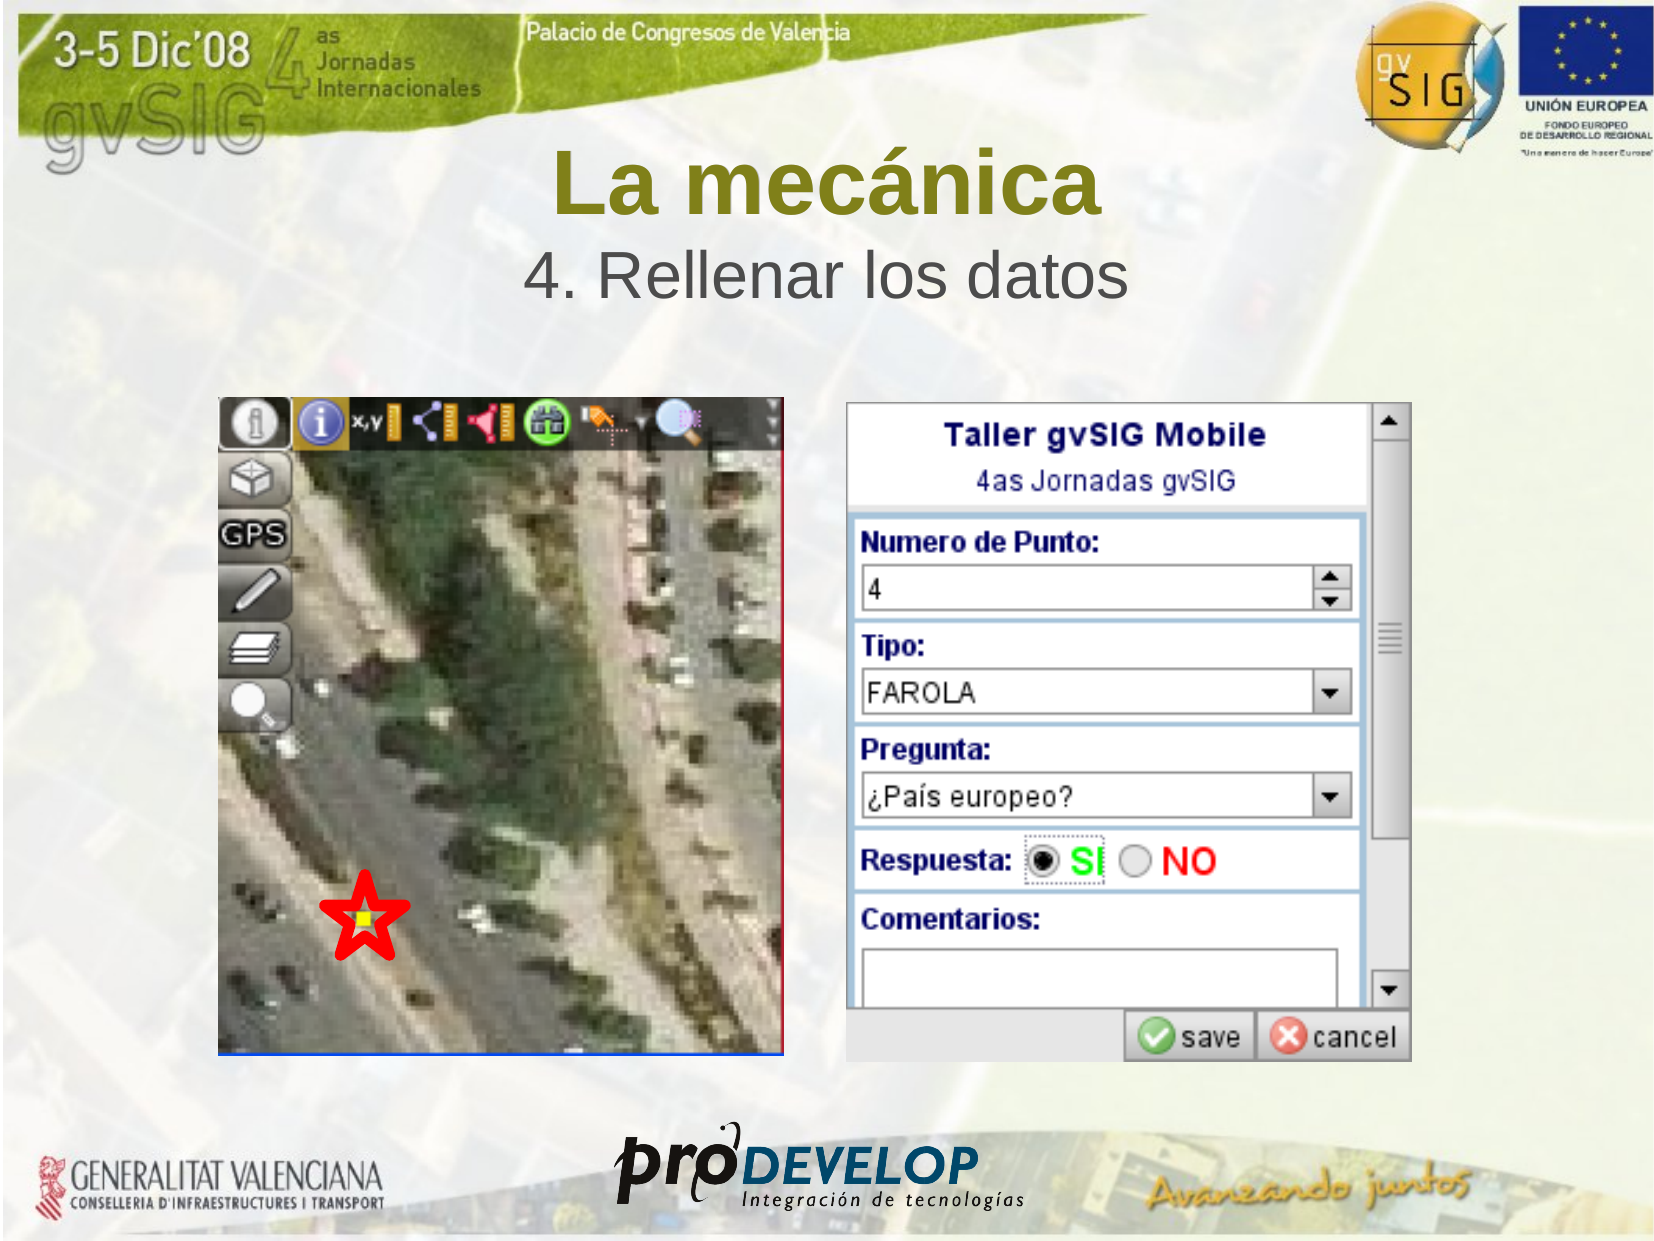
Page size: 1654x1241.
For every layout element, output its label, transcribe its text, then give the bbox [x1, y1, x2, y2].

text_box 4. Rellenar los datos [82, 203, 1571, 349]
title La mecánica [82, 78, 1571, 203]
picture [3, 0, 1654, 1241]
